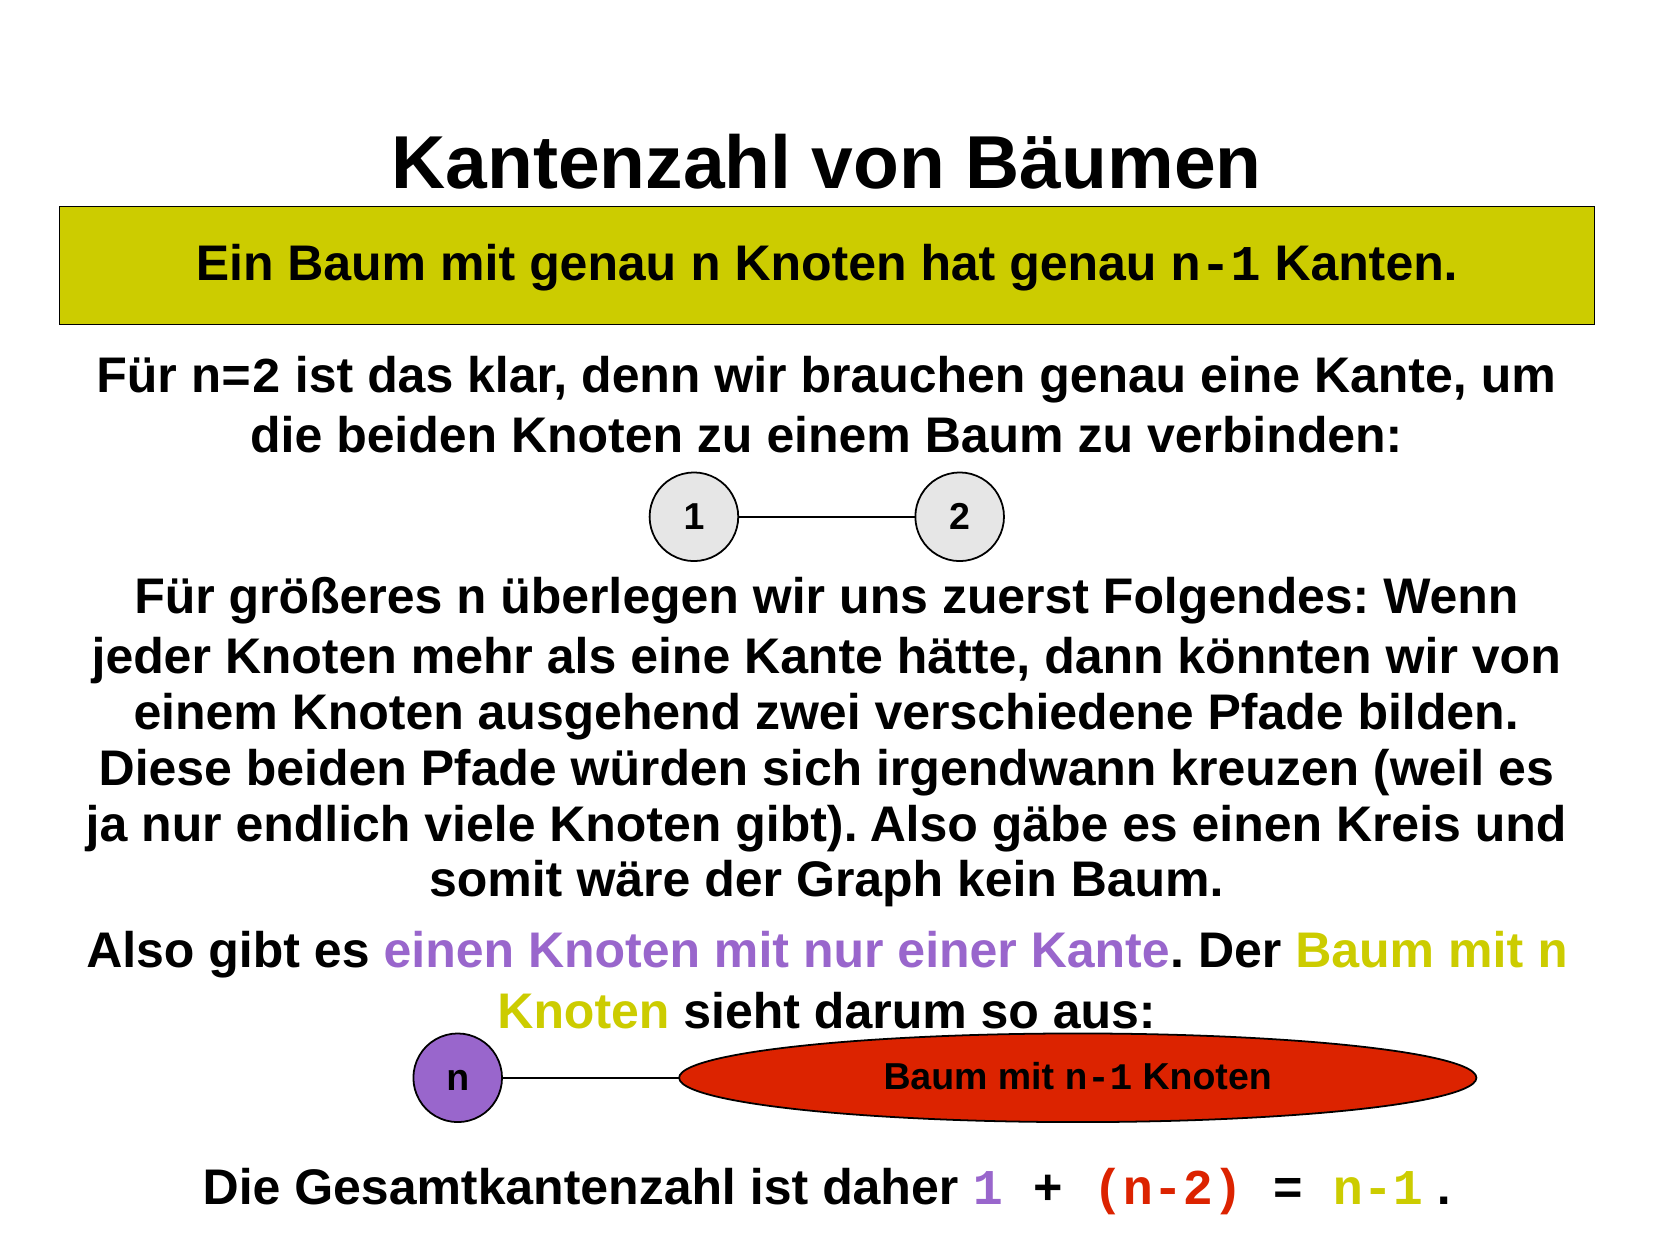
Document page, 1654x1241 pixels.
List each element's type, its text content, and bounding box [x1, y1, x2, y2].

text_box Für n=2 ist das klar, denn wir brauchen genau eine Kante, um die beiden Knoten zu einem Baum zu verbinden: [59, 339, 1595, 473]
text_box Also gibt es einen Knoten mit nur einer Kante. Der Baum mit n Knoten sieht darum so aus: [59, 915, 1595, 1049]
title Kantenzahl von Bäumen [88, 118, 1565, 206]
text_box 2 [915, 472, 1004, 561]
text_box Die Gesamtkantenzahl ist daher 1 + (n-2) = n-1 . [59, 1151, 1595, 1228]
text_box 1 [649, 472, 739, 561]
text_box Für größeres n überlegen wir uns zuerst Folgendes: Wenn jeder Knoten mehr als eine Kante hätte, dann könnten wir von einem Knoten ausgehend zwei verschiedene Pfade bilden. Diese beiden Pfade würden sich irgendwann kreuzen (weil es ja nur endlich viele Knoten gibt). Also gäbe es einen Kreis und somit wäre der Graph kein Baum. [59, 561, 1595, 915]
text_box Baum mit n-1 Knoten [679, 1033, 1477, 1123]
text_box n [413, 1033, 503, 1123]
text_box Ein Baum mit genau n Knoten hat genau n-1 Kanten. [59, 206, 1595, 325]
